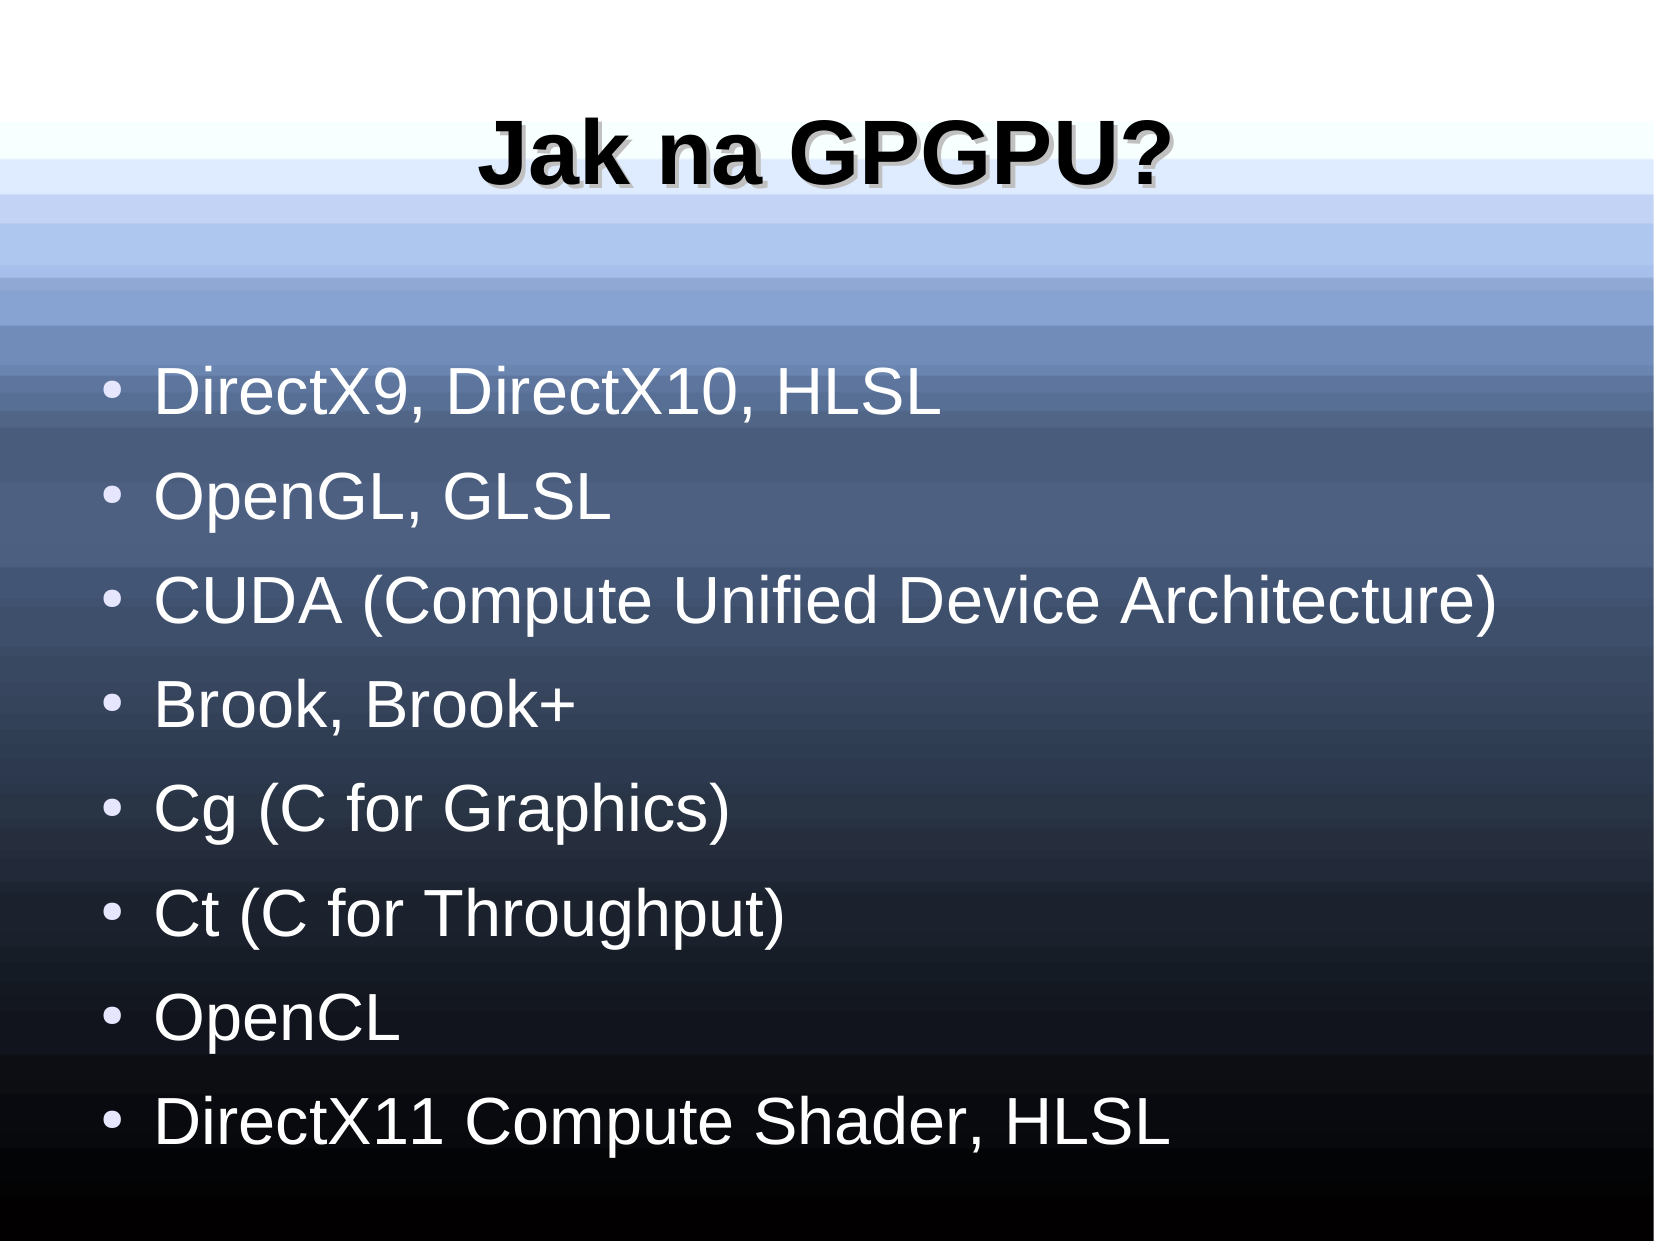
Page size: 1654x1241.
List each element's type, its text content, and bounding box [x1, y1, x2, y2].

title Jak na GPGPU? [82, 49, 1571, 257]
list DirectX9, DirectX10, HLSL OpenGL, GLSL CUDA (Compute Unified Device Architecture) Brook, Brook+ Cg (C for Graphics) Ct (C for Throughput) OpenCL DirectX11 Compute Shader, HLSL [82, 354, 1571, 1160]
picture [0, 0, 1654, 1241]
